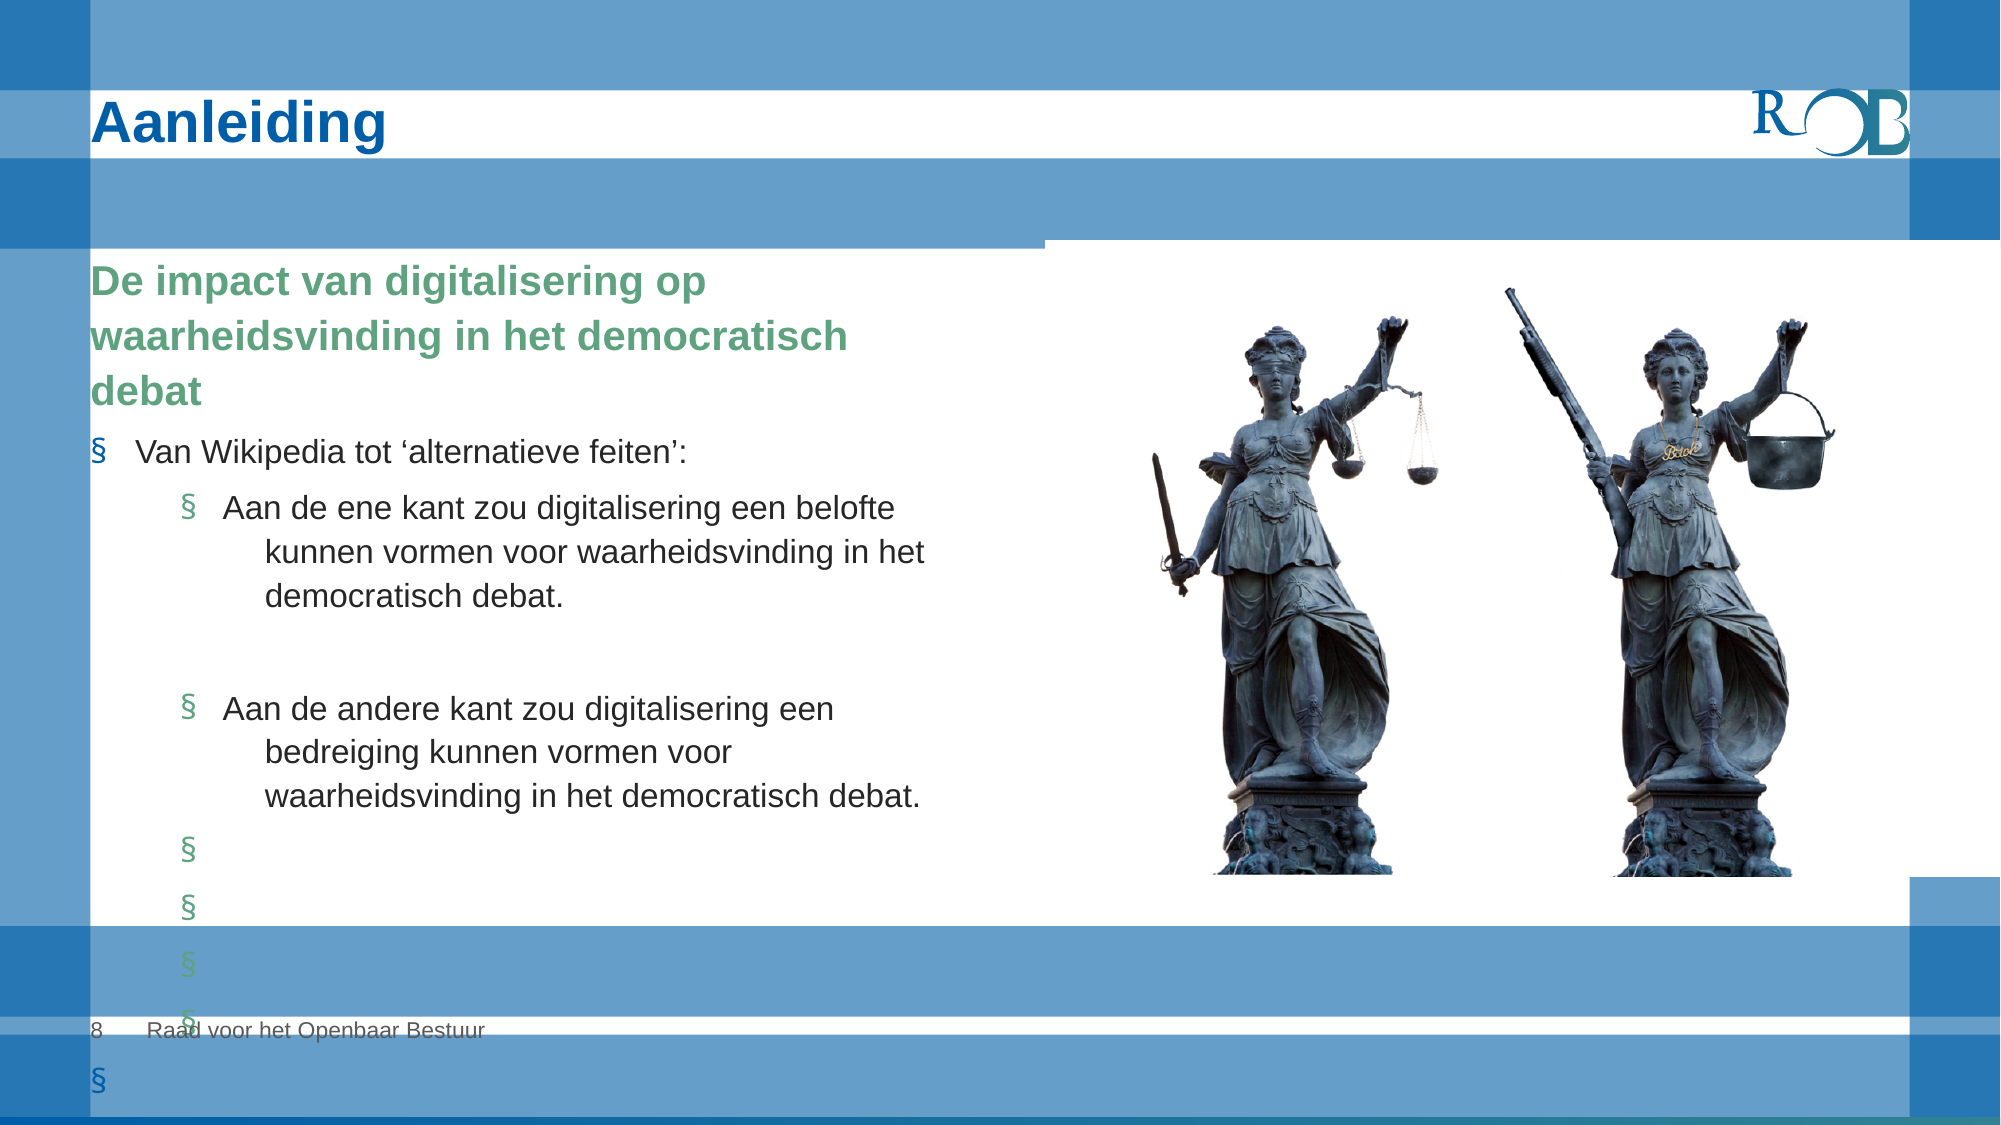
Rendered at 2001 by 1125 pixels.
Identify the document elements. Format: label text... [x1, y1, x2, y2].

picture [1045, 240, 2000, 877]
text_box Raad voor het Openbaar Bestuur [146, 1015, 570, 1037]
list De impact van digitalisering op waarheidsvinding in het democratisch debat Van Wikipedia tot ‘alternatieve feiten’: Aan de ene kant zou digitalisering een belofte kunnen vormen voor waarheidsvinding in het democratisch debat. Aan de andere kant zou digitalisering een bedreiging kunnen vormen voor waarheidsvinding in het democratisch debat. [90, 248, 955, 928]
title Aanleiding [90, 91, 955, 160]
text_box 8 [90, 1015, 143, 1037]
